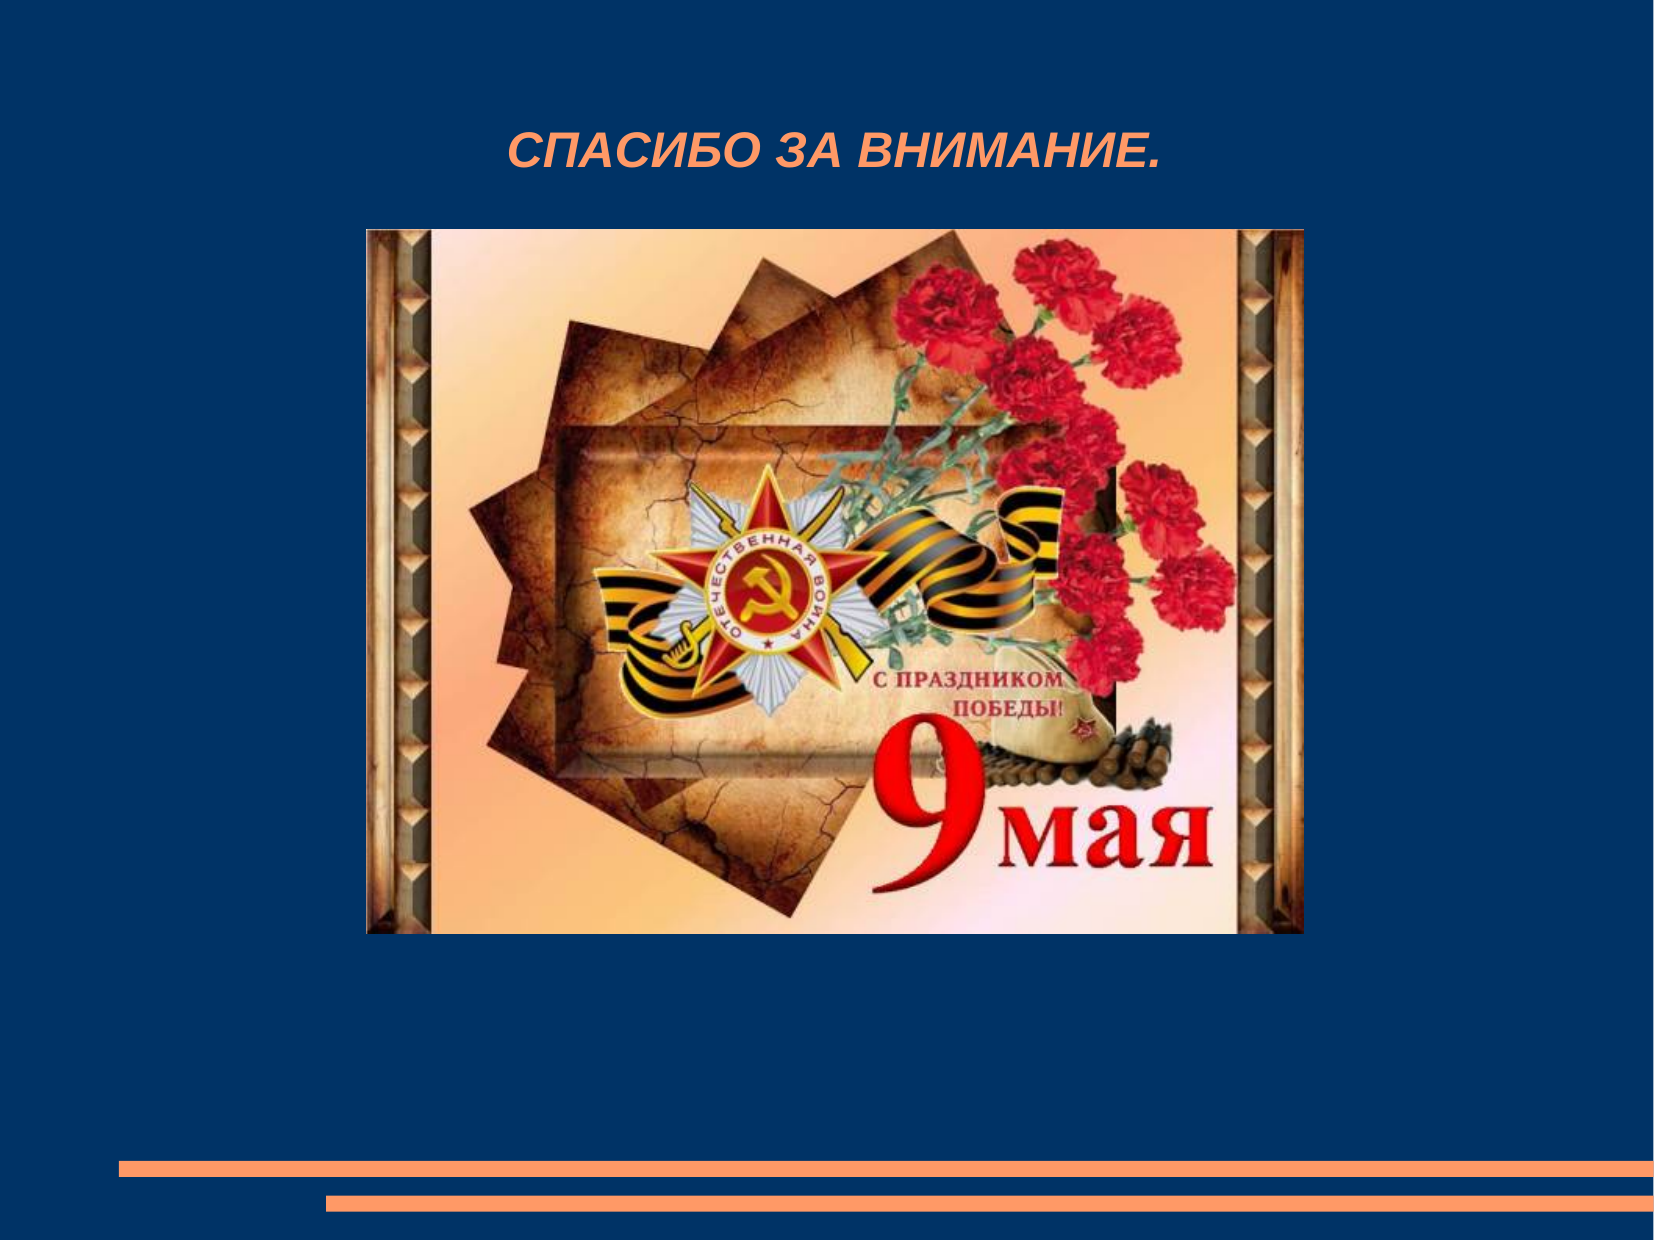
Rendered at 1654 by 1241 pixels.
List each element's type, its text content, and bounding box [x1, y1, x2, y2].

title СПАСИБО ЗА ВНИМАНИЕ. [121, 46, 1534, 254]
picture [366, 229, 1304, 934]
